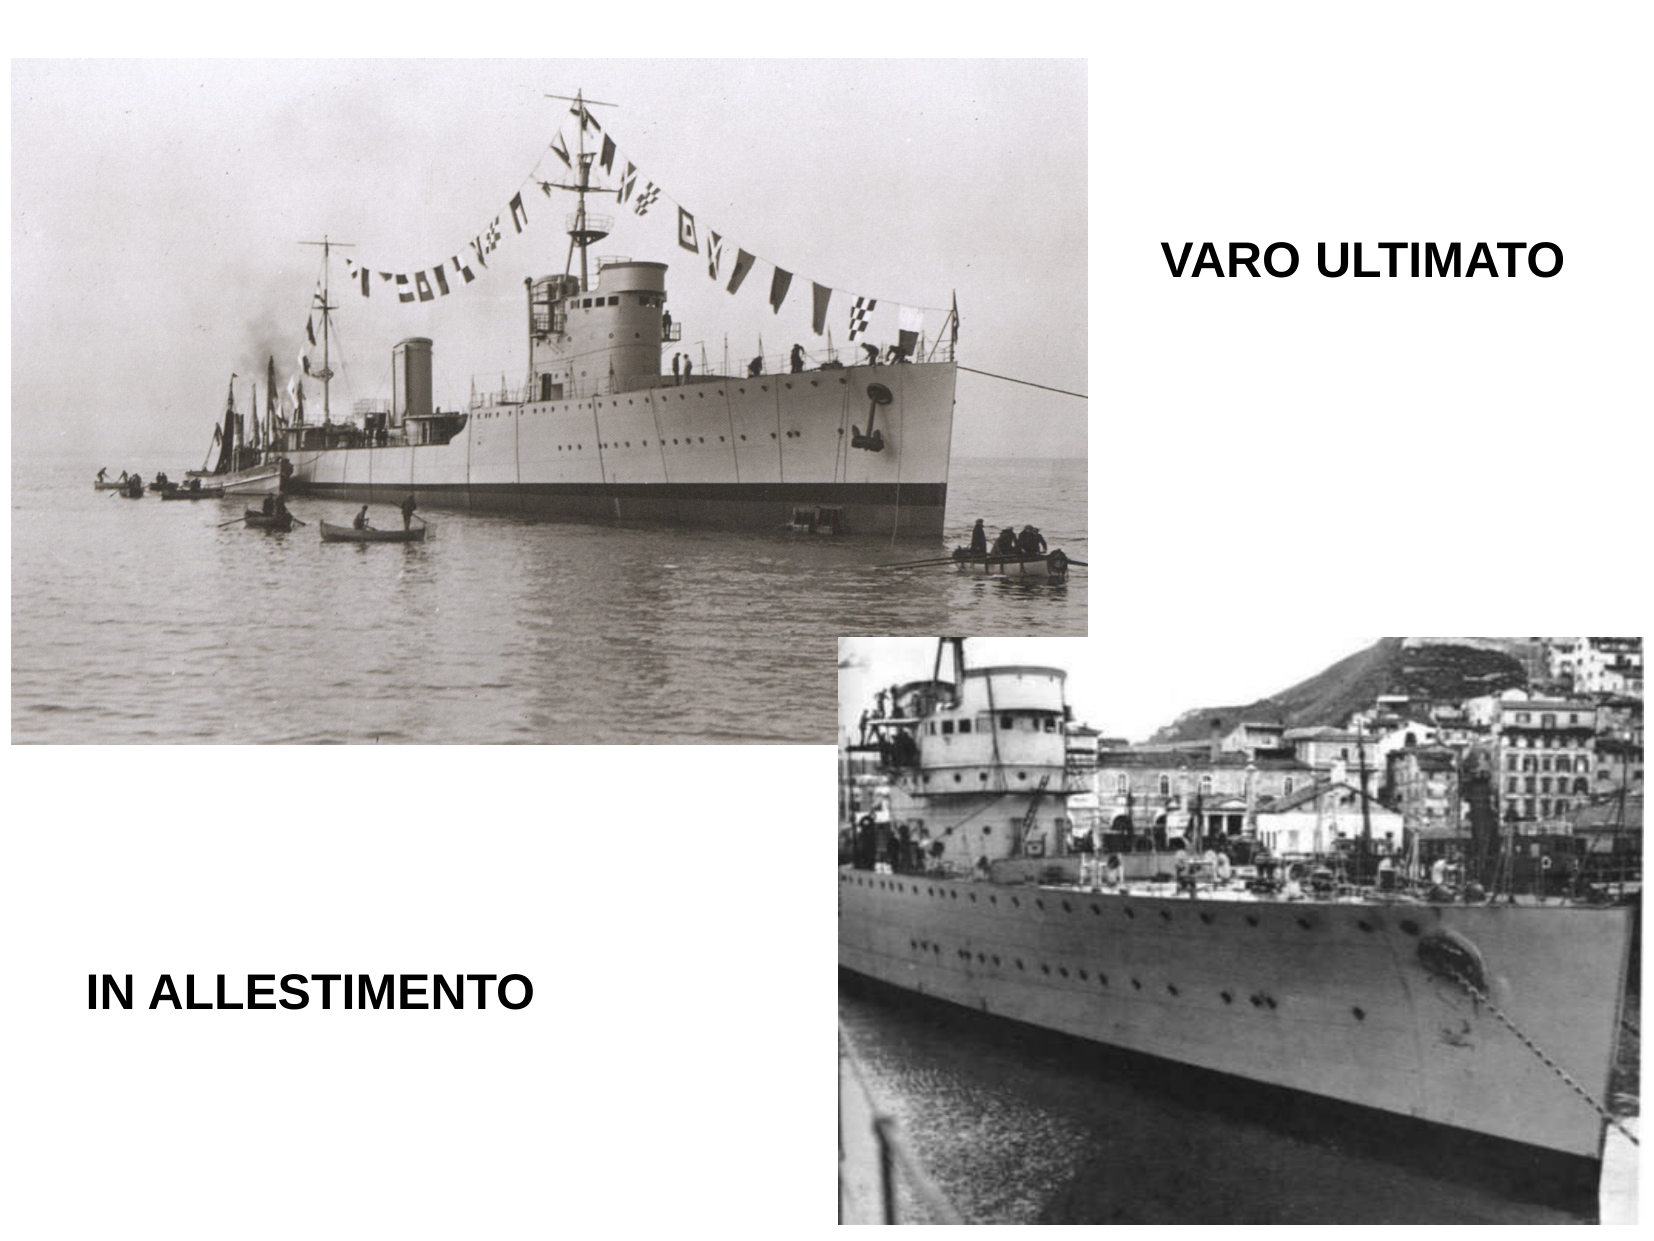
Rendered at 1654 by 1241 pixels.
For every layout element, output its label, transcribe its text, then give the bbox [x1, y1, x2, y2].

text_box VARO ULTIMATO [1145, 224, 1581, 295]
text_box IN ALLESTIMENTO [70, 956, 551, 1028]
picture [11, 58, 1644, 1225]
